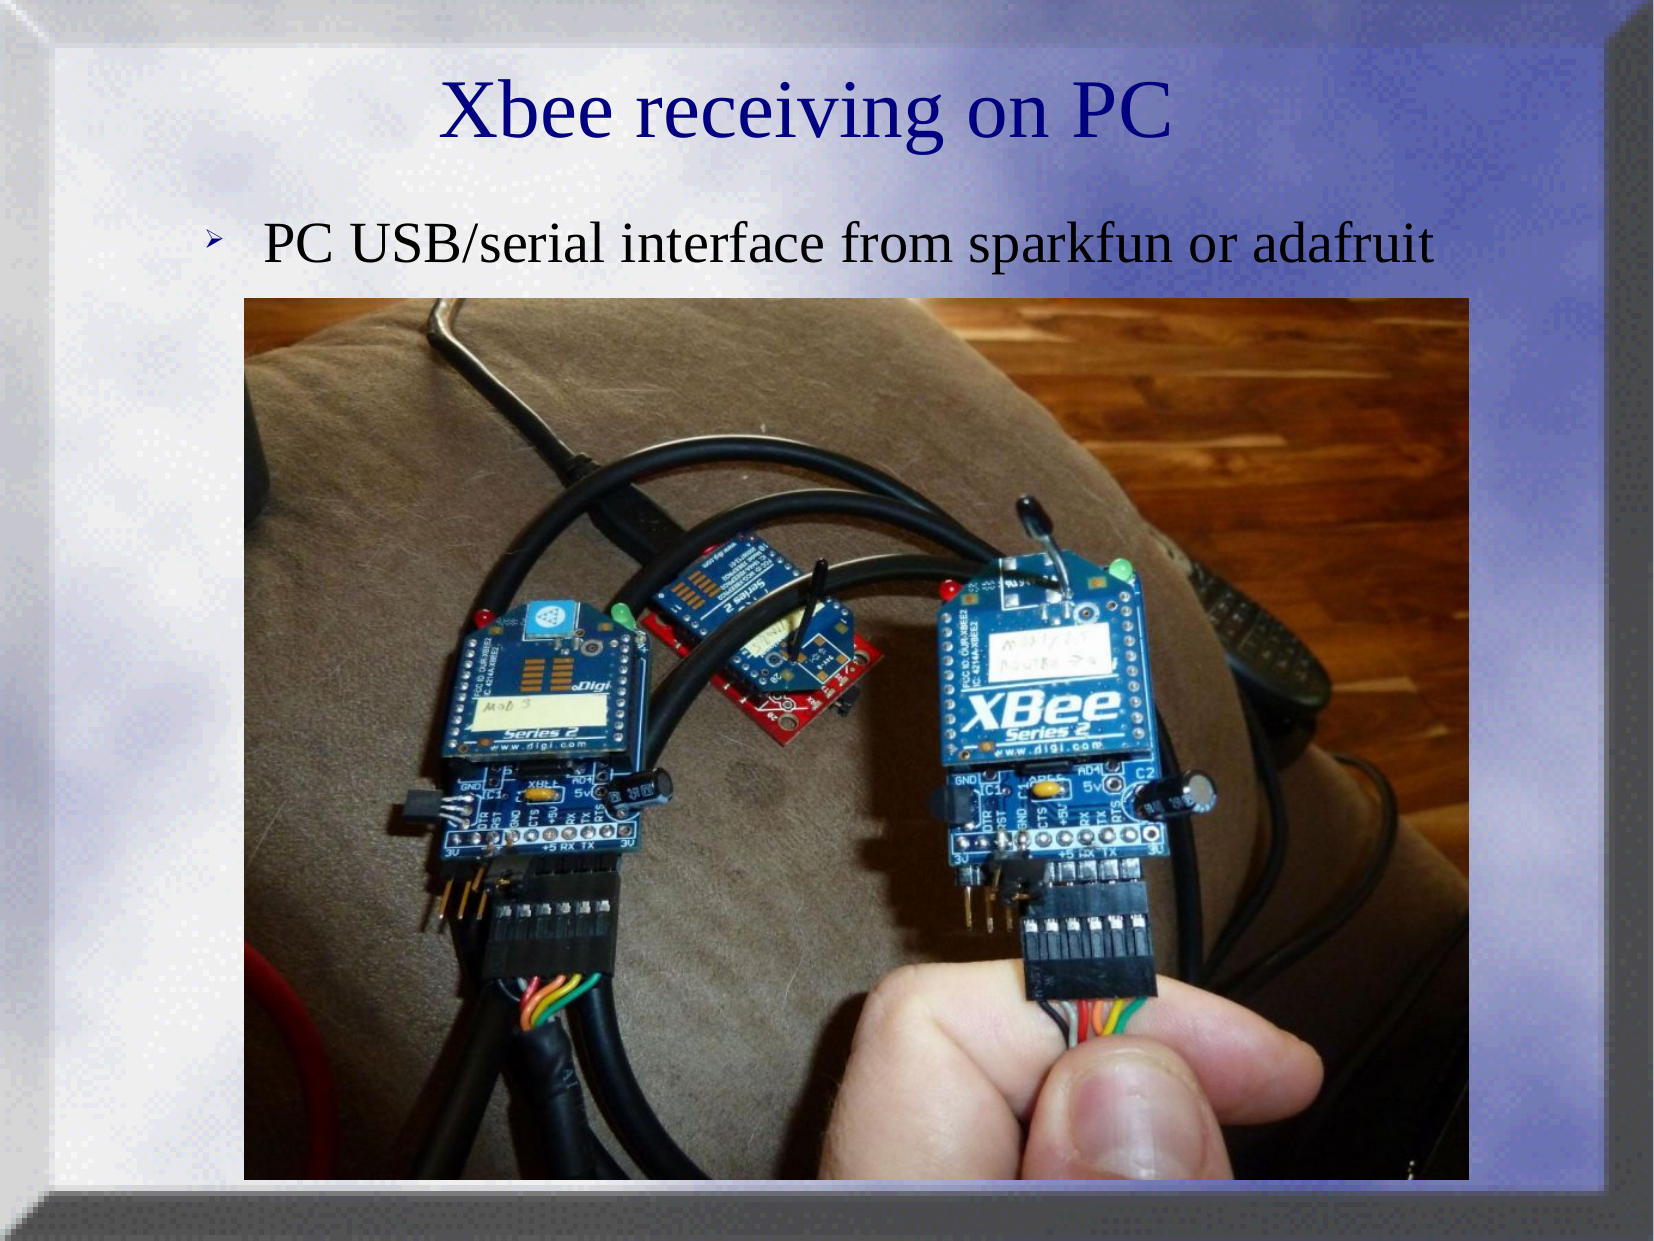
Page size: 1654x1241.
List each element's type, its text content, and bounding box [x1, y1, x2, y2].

title Xbee receiving on PC [187, 55, 1426, 163]
picture [0, 0, 1654, 1241]
list PC USB/serial interface from sparkfun or adafruit [204, 210, 1464, 312]
